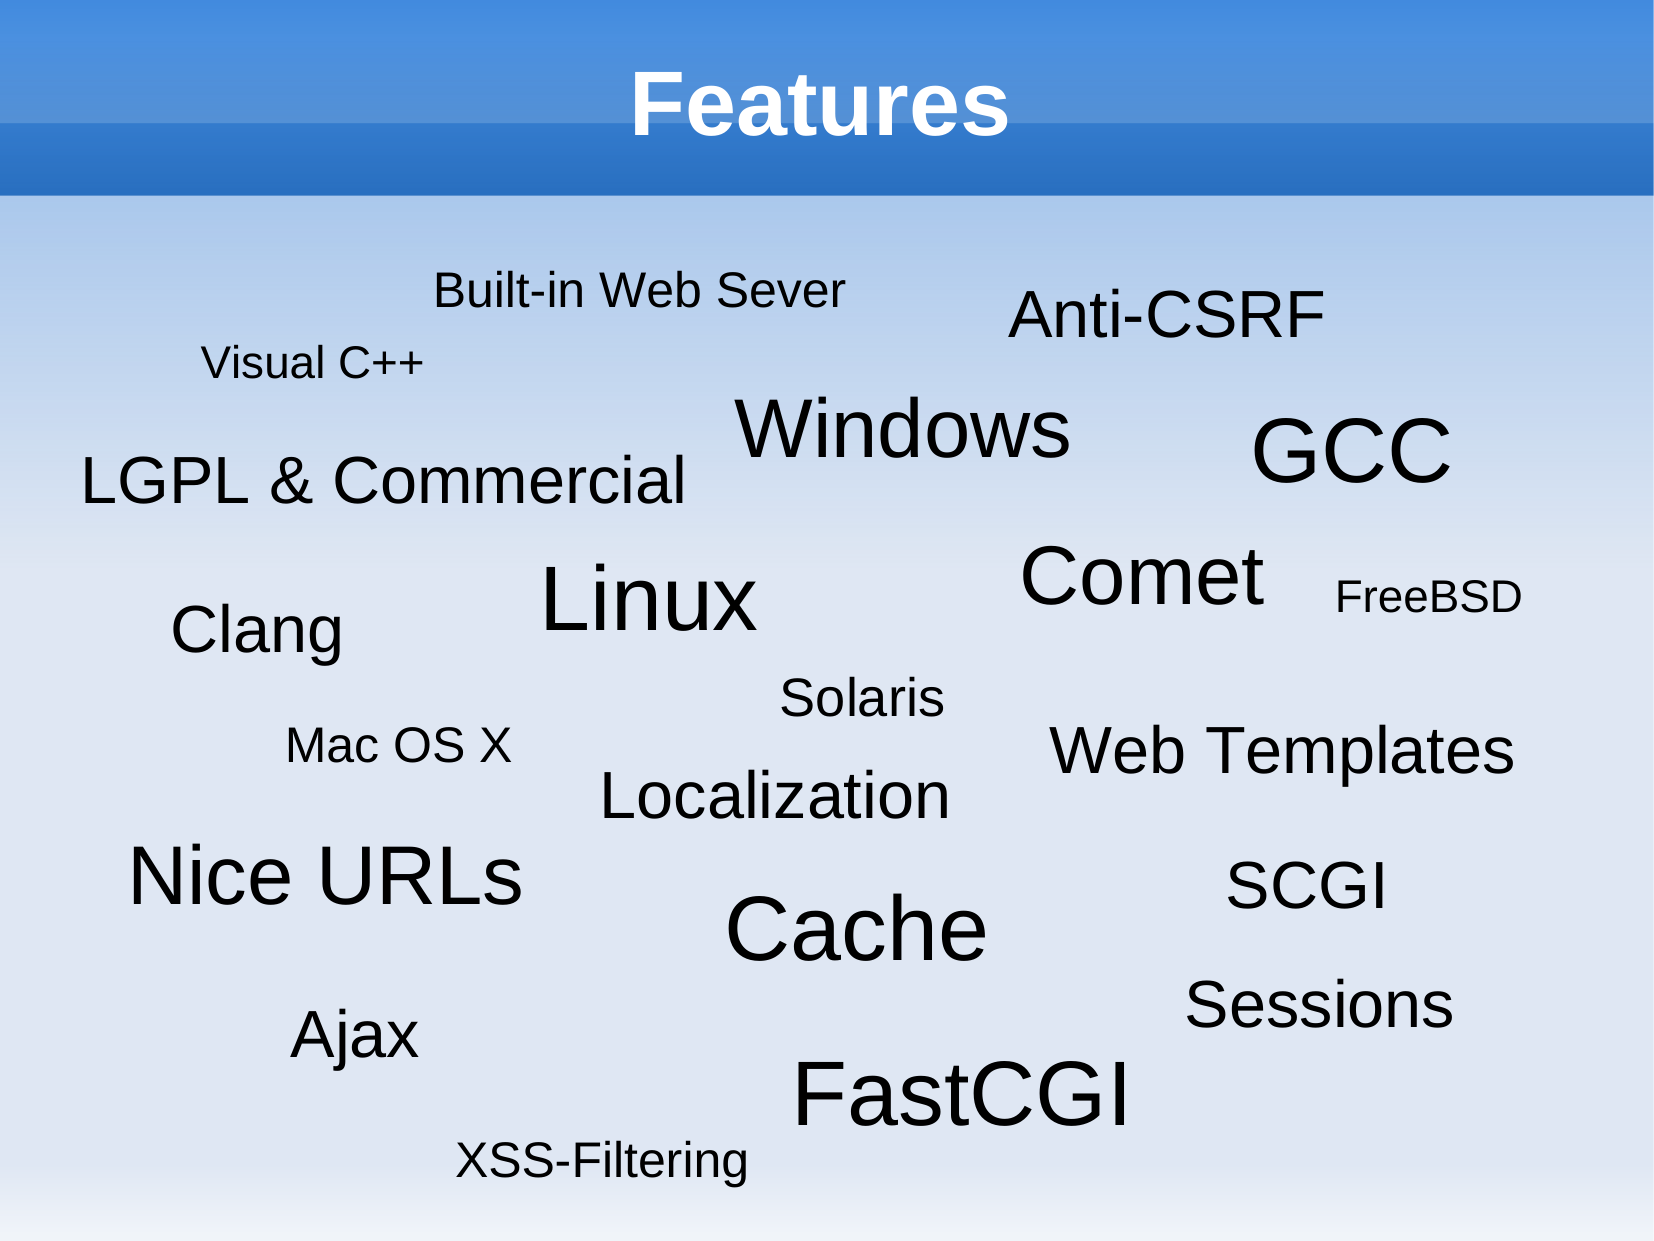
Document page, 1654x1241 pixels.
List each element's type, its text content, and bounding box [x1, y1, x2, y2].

title Features [76, 0, 1565, 208]
text_box GCC [1129, 392, 1576, 511]
text_box XSS-Filtering [379, 1125, 826, 1216]
text_box LGPL & Commercial [65, 435, 706, 526]
text_box Clang [34, 585, 481, 675]
text_box Mac OS X [270, 709, 528, 781]
picture [0, 0, 1654, 1241]
text_box Comet [1005, 522, 1280, 631]
text_box FastCGI [739, 1035, 1186, 1153]
text_box Nice URLs [112, 822, 541, 1081]
text_box SCGI [1084, 840, 1531, 931]
text_box Linux [525, 540, 774, 658]
text_box Web Templates [1035, 705, 1533, 796]
text_box Localization [585, 750, 968, 841]
text_box Built-in Web Sever [319, 255, 961, 345]
text_box Ajax [275, 990, 436, 1110]
text_box Cache [710, 870, 1006, 988]
text_box Solaris [765, 660, 961, 736]
text_box FreeBSD [1320, 563, 1538, 631]
text_box Windows [720, 375, 1088, 483]
text_box Sessions [1170, 960, 1472, 1050]
text_box Visual C++ [90, 330, 536, 406]
text_box Anti-CSRF [945, 270, 1391, 360]
